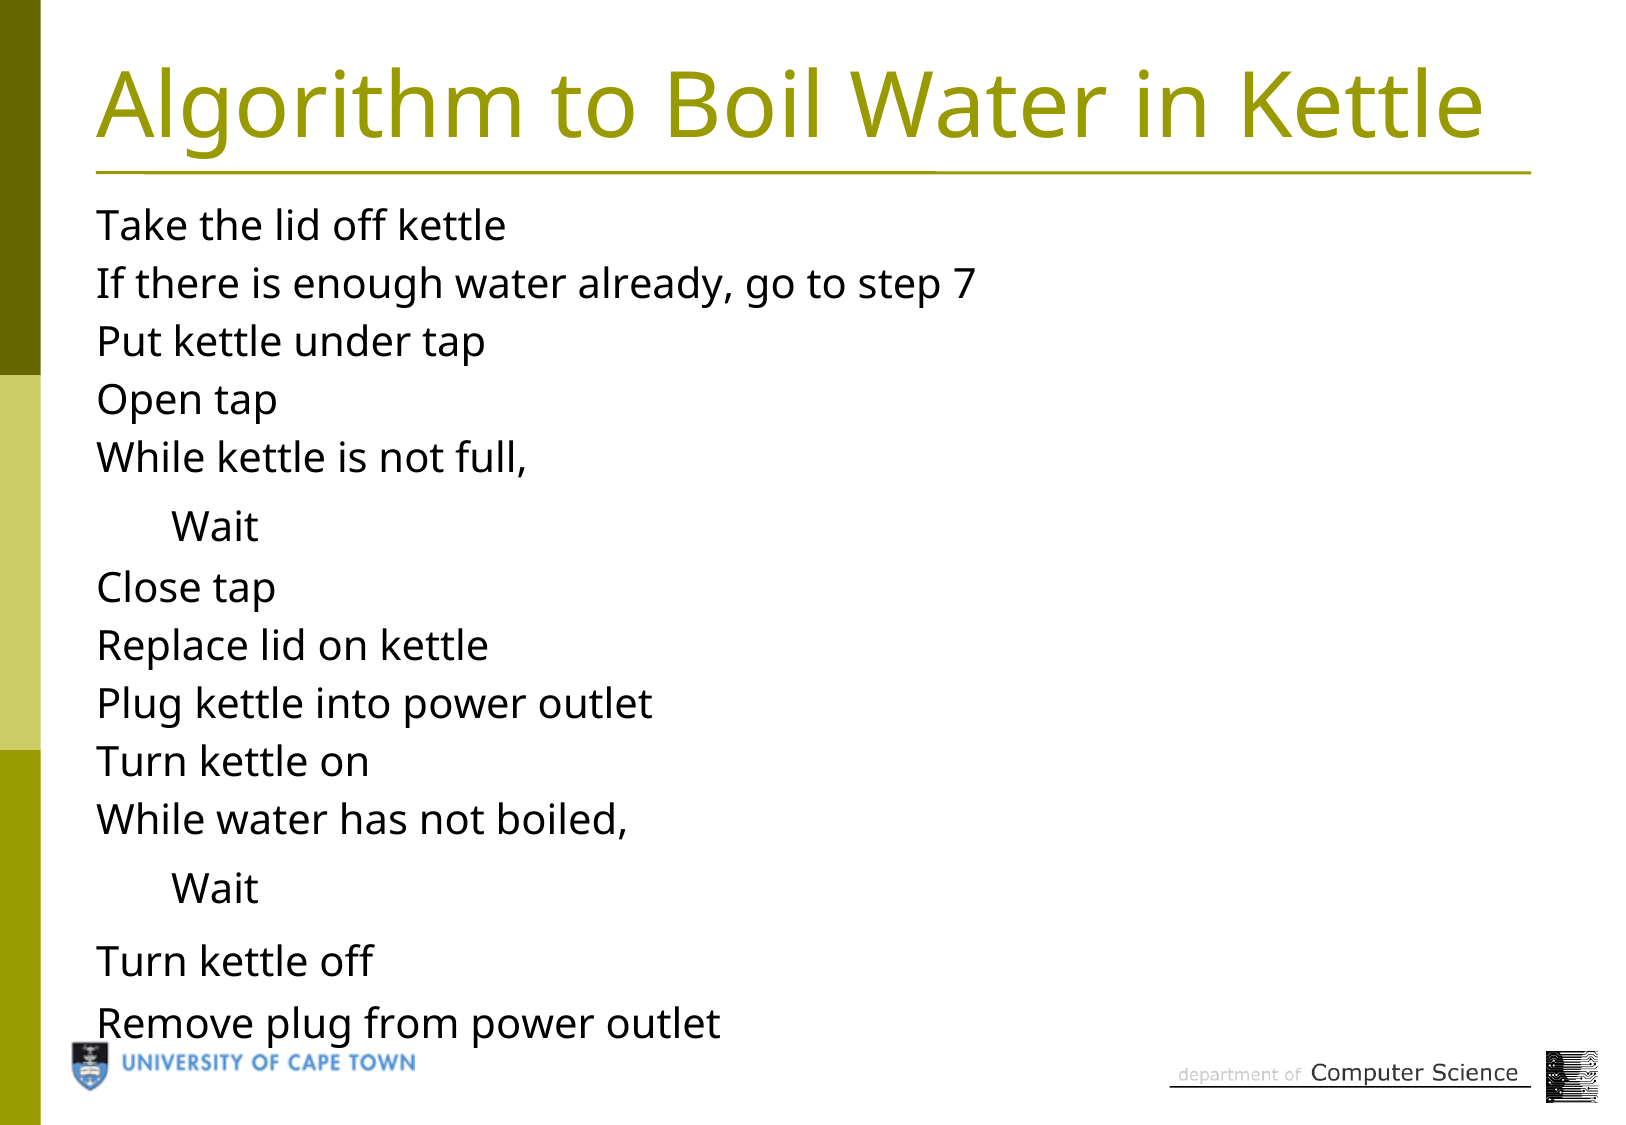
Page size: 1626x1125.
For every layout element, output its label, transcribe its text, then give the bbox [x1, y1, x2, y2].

list Take the lid off kettle If there is enough water already, go to step 7 Put kettle under tap Open tap While kettle is not full, Wait Close tap Replace lid on kettle Plug kettle into power outlet Turn kettle on While water has not boiled, Wait Turn kettle off Remove plug from power outlet [81, 196, 1544, 1006]
title Algorithm to Boil Water in Kettle [81, 45, 1544, 173]
picture [1169, 1043, 1532, 1091]
picture [190, 1024, 203, 1035]
picture [272, 1024, 285, 1035]
picture [61, 1024, 415, 1103]
picture [1546, 1051, 1598, 1103]
picture [308, 1024, 320, 1035]
picture [333, 1024, 345, 1035]
picture [401, 1024, 414, 1035]
picture [216, 1024, 223, 1035]
